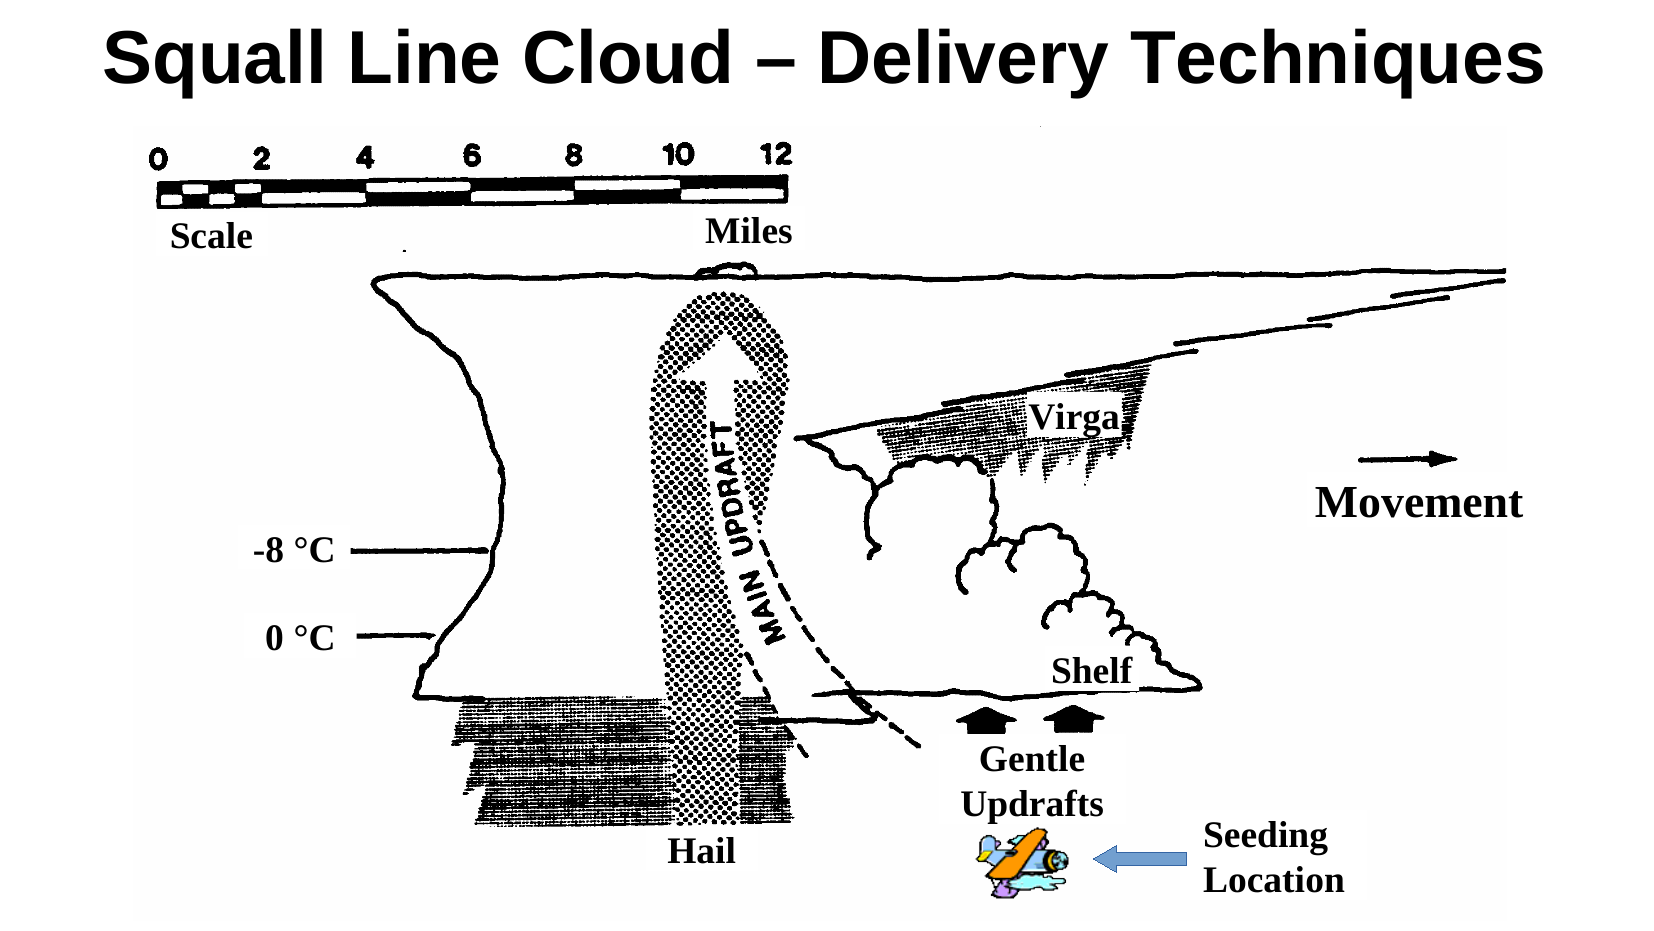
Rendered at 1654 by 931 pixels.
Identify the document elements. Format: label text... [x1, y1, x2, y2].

text_box Gentle Updrafts [938, 734, 1126, 825]
text_box 0 °C [244, 613, 357, 659]
title Squall Line Cloud – Delivery Techniques [0, 0, 1654, 107]
text_box [1093, 845, 1187, 873]
text_box Hail [645, 825, 759, 871]
picture [133, 126, 1507, 921]
text_box Shelf [1044, 645, 1140, 691]
text_box Scale [155, 211, 268, 257]
text_box Seeding Location [1180, 809, 1368, 901]
text_box -8 °C [238, 524, 351, 570]
text_box Virga [1027, 391, 1122, 437]
text_box Movement [1307, 471, 1532, 528]
text_box Miles [692, 205, 806, 251]
